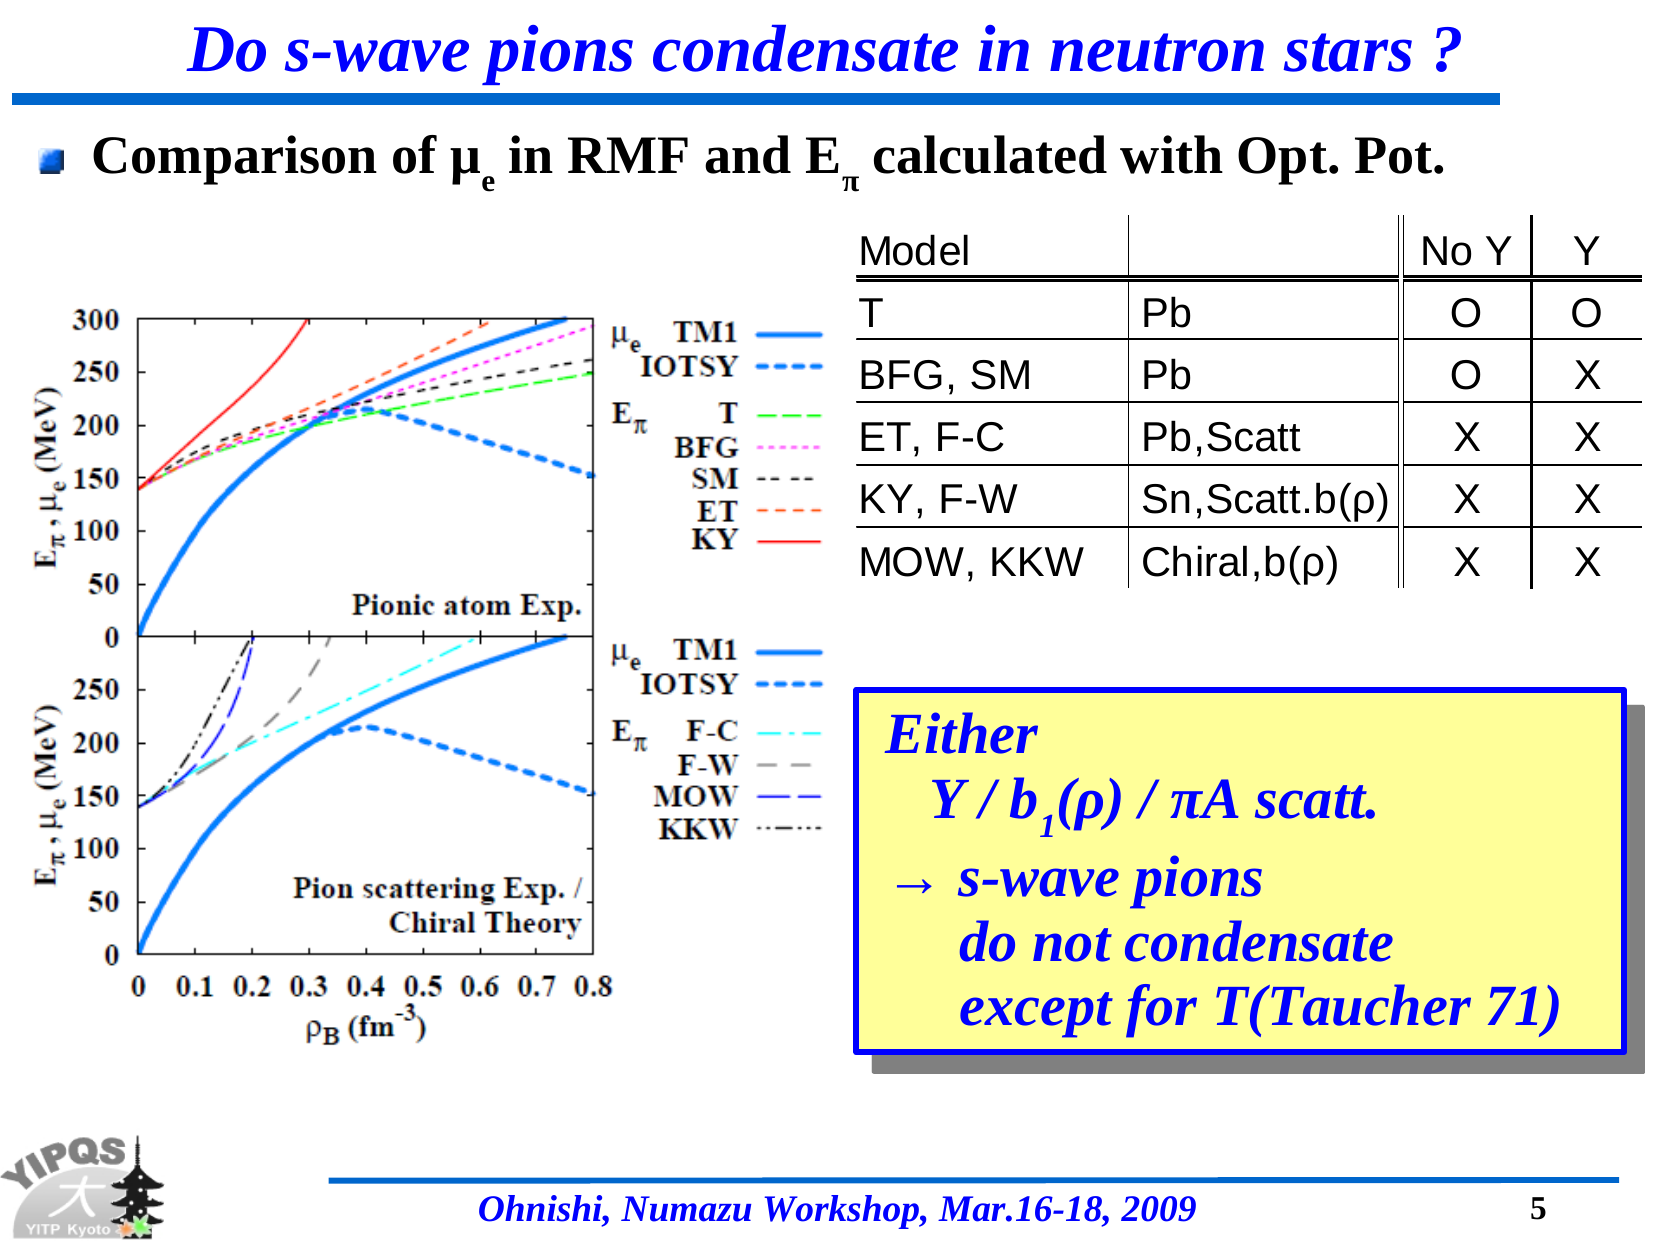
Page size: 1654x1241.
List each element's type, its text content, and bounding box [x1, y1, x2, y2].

picture [11, 294, 833, 1052]
list Comparison of μe in RMF and Eπ calculated with Opt. Pot. [20, 124, 1621, 207]
chart [856, 215, 1644, 591]
picture [0, 1128, 165, 1241]
text_box Either Y / b1(ρ) / πA scatt. → s-wave pions do not condensate except for T(Taucher 71) [856, 689, 1625, 1053]
title Do s-wave pions condensate in neutron stars ? [0, 0, 1654, 99]
